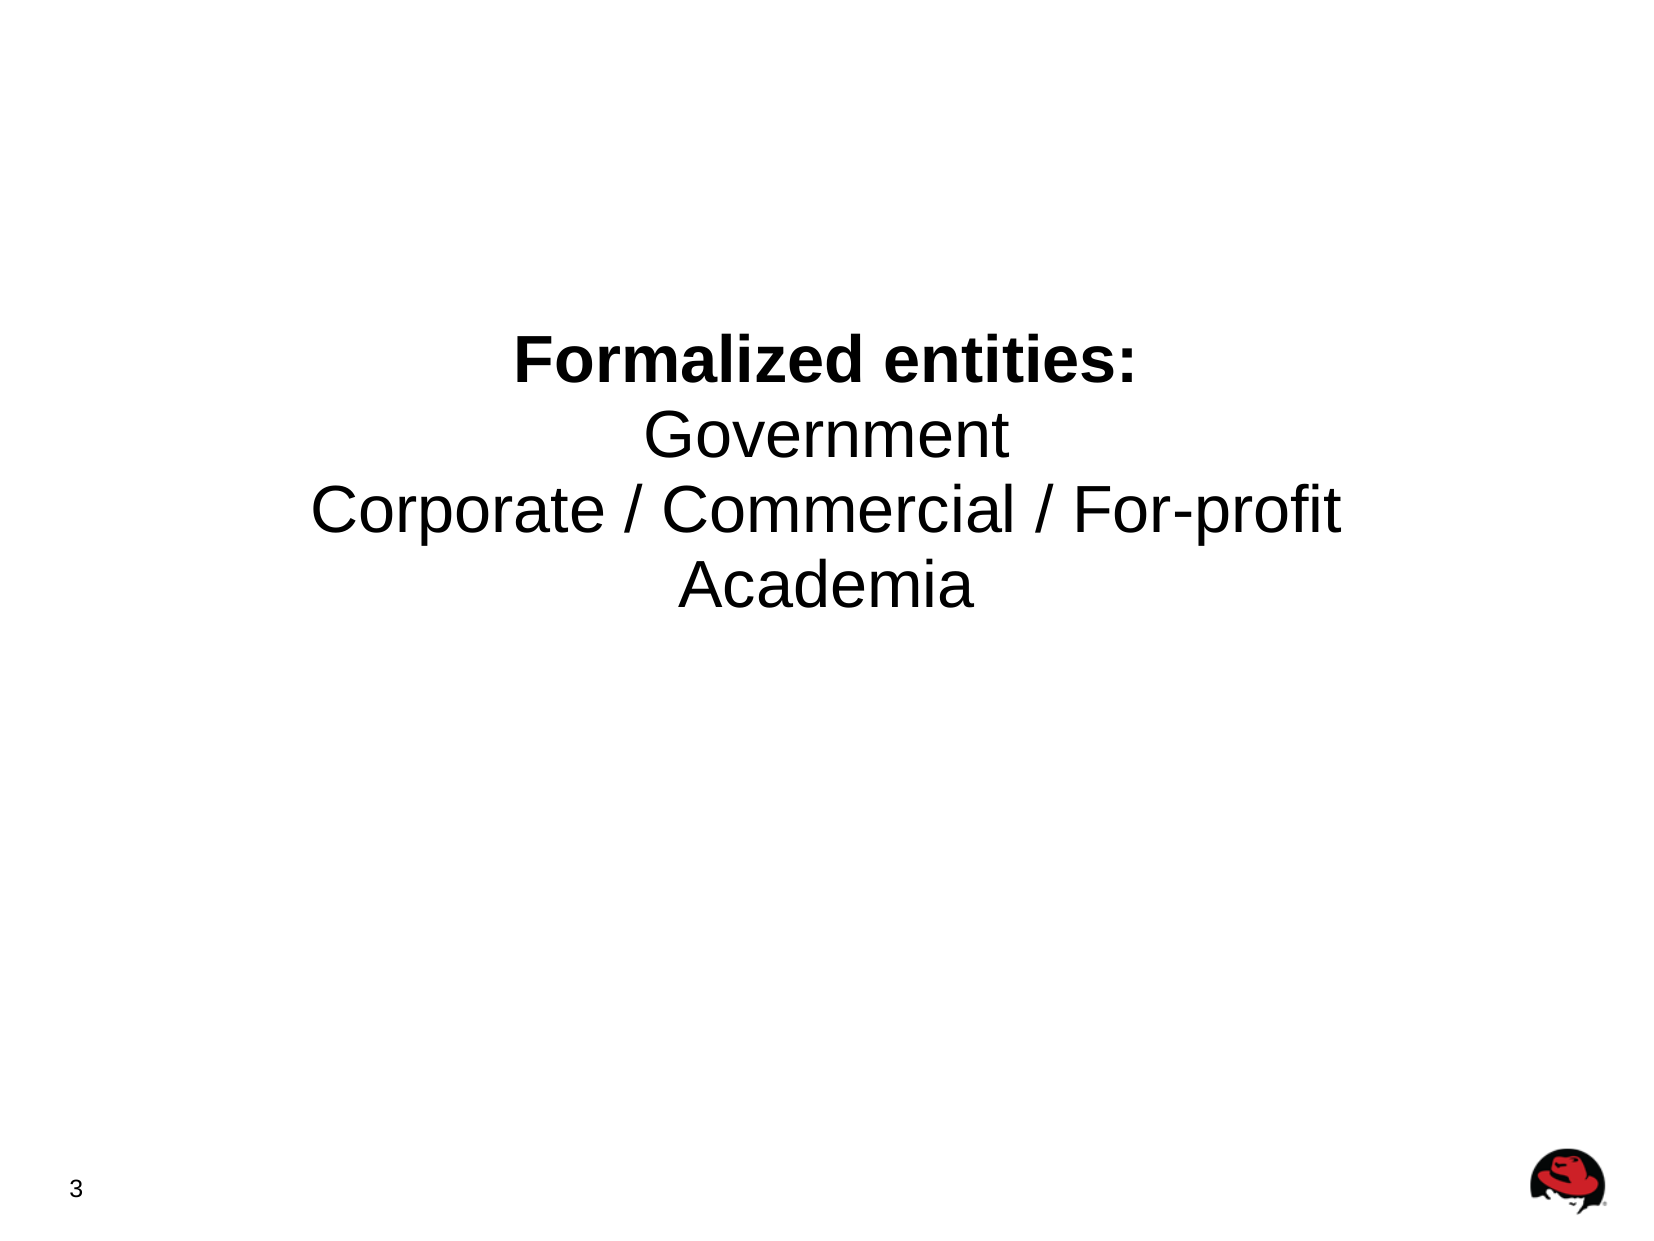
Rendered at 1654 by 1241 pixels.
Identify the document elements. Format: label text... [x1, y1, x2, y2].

subtitle Formalized entities: Government Corporate / Commercial / For-profit Academia [82, 37, 1571, 1039]
picture [1529, 1146, 1613, 1224]
